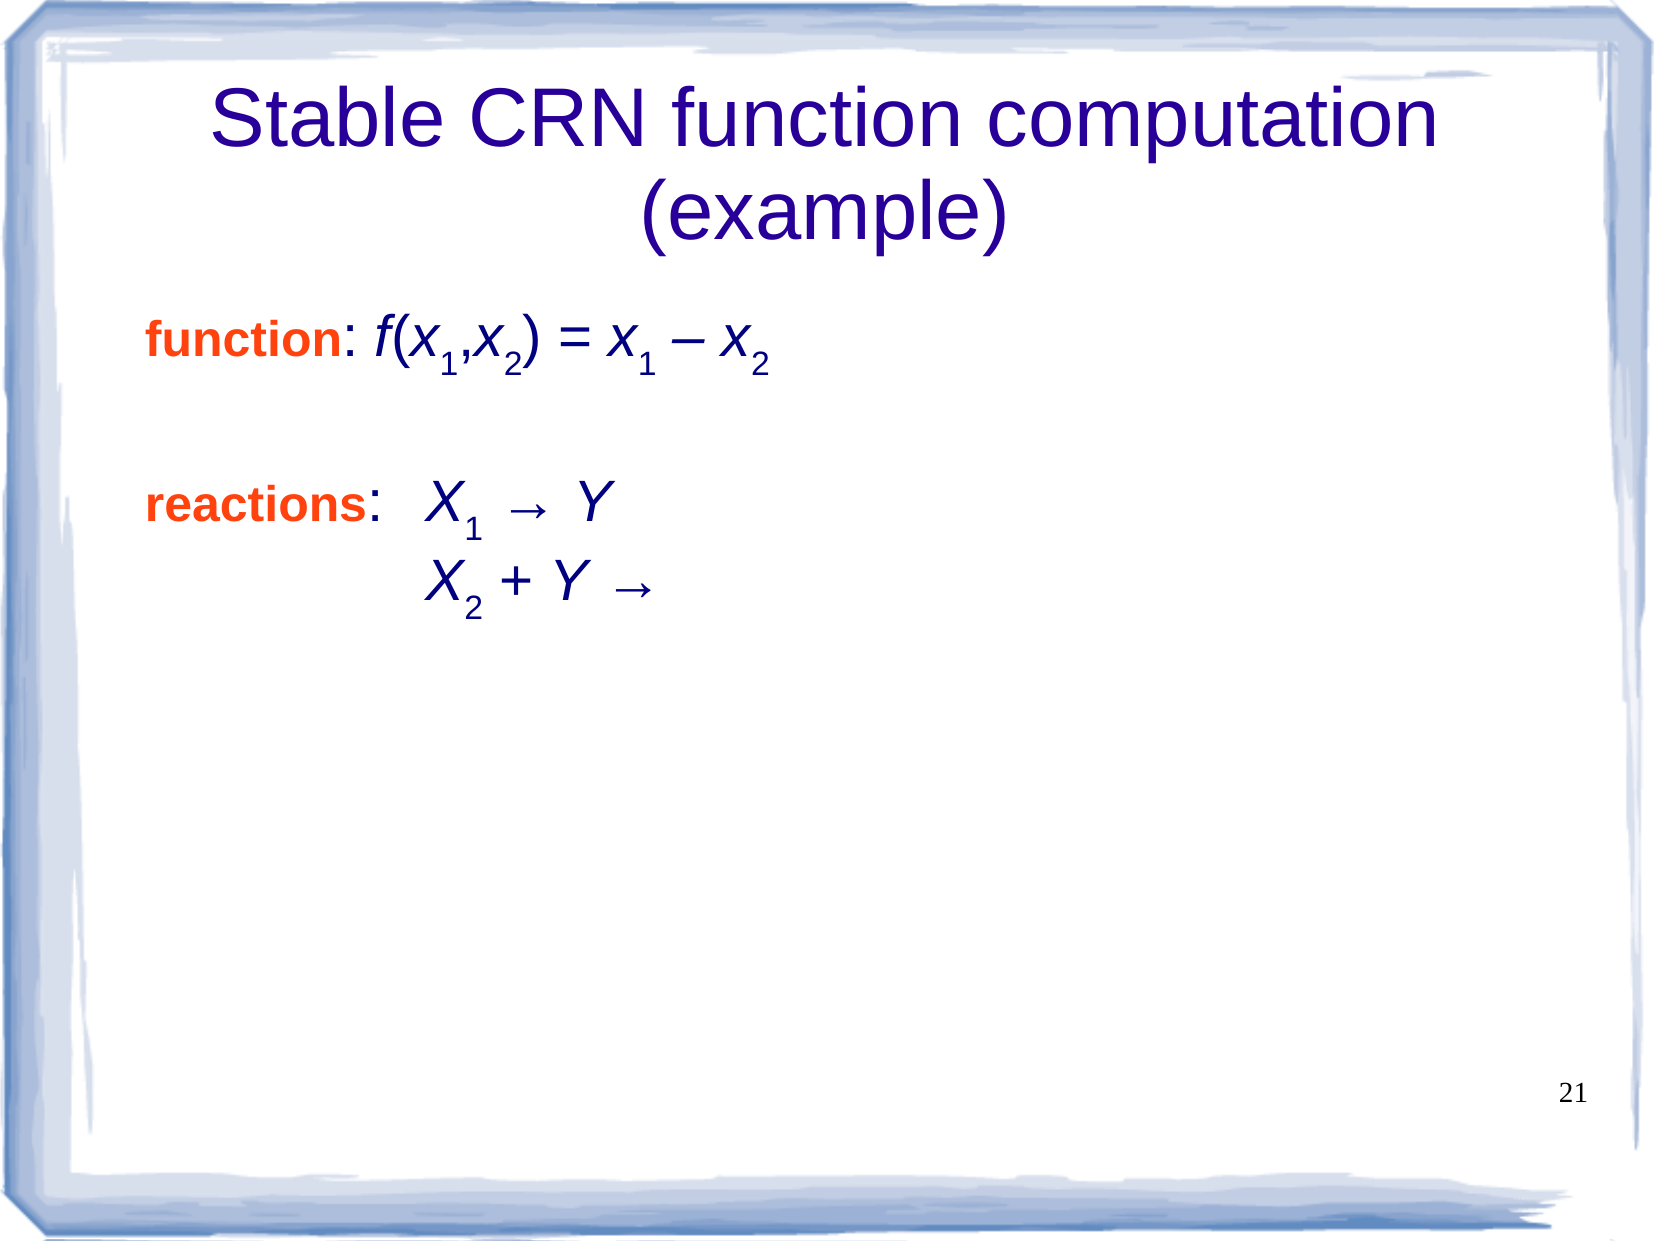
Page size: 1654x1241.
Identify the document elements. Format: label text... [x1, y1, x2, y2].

picture [0, 0, 1654, 1241]
title Stable CRN function computation (example) [75, 71, 1576, 258]
text_box X1 → Y X2 + Y → [410, 461, 1062, 635]
text_box reactions: [130, 461, 410, 557]
text_box function: f(x1,x2) = x1 – x2 [130, 295, 1522, 392]
